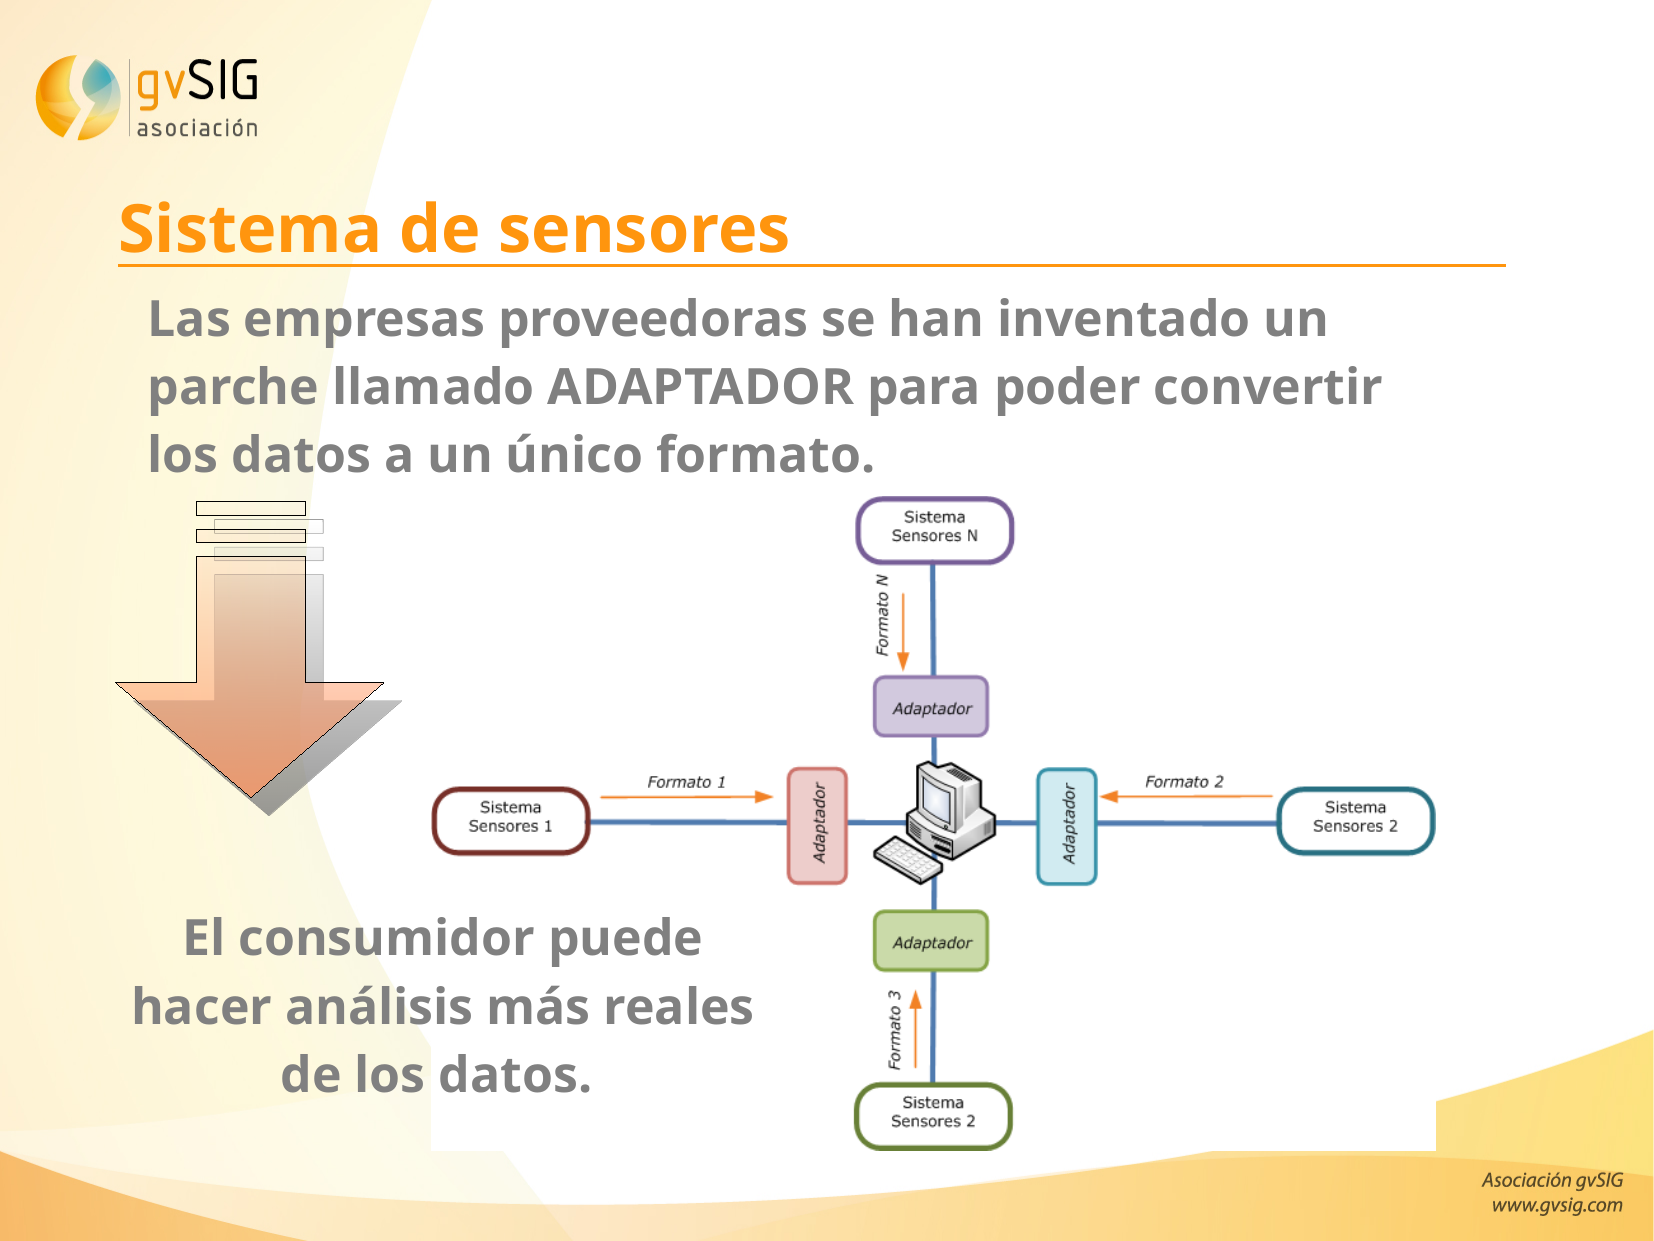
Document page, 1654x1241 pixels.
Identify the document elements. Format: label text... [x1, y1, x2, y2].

text_box Las empresas proveedoras se han inventado un parche llamado ADAPTADOR para poder convertir los datos a un único formato. [147, 297, 1447, 473]
title Sistema de sensores [118, 177, 1607, 276]
text_box El consumidor puede hacer análisis más reales de los datos. [118, 917, 768, 1093]
text_box [196, 501, 306, 516]
text_box [115, 556, 384, 798]
text_box [196, 529, 306, 543]
picture [0, 0, 1654, 1241]
